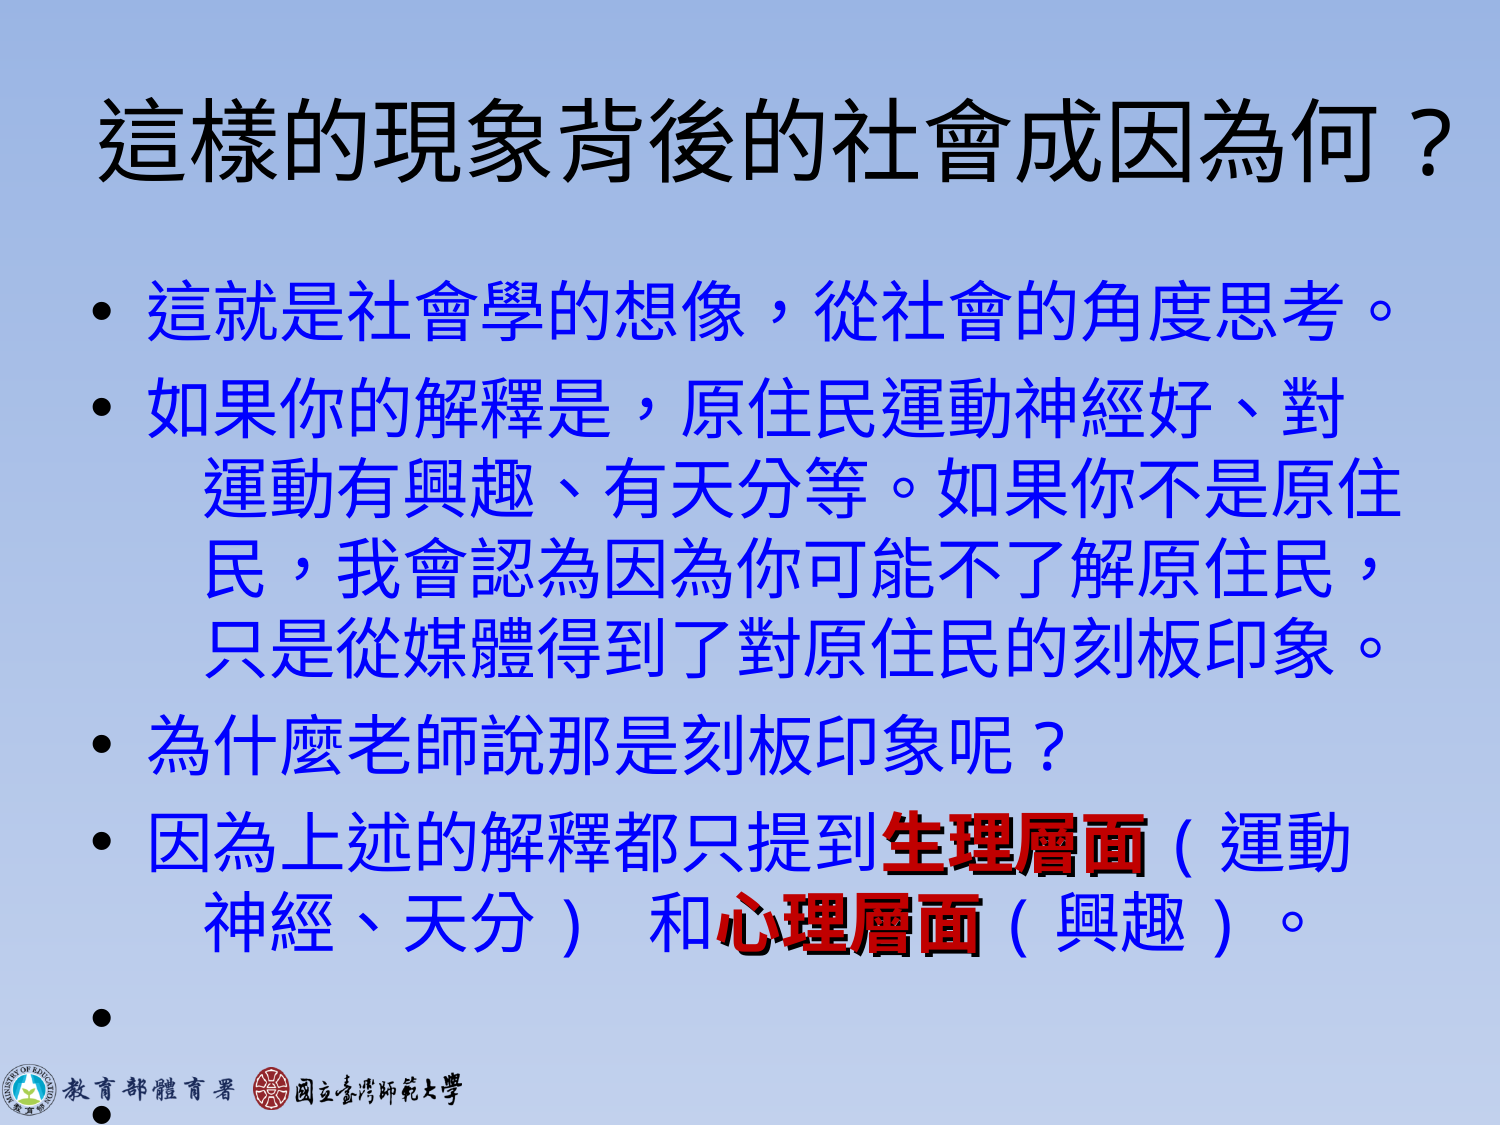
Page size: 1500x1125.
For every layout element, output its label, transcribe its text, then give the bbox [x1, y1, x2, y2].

title 這樣的現象背後的社會成因為何? [75, 45, 1426, 233]
list 這就是社會學的想像，從社會的角度思考。 如果你的解釋是，原住民運動神經好、對運動有興趣、有天分等。如果你不是原住民，我會認為因為你可能不了解原住民，只是從媒體得到了對原住民的刻板印象。 為什麼老師說那是刻板印象呢? 因為上述的解釋都只提到生理層面(運動神經、天分) 和心理層面(興趣)。 [75, 262, 1426, 1005]
